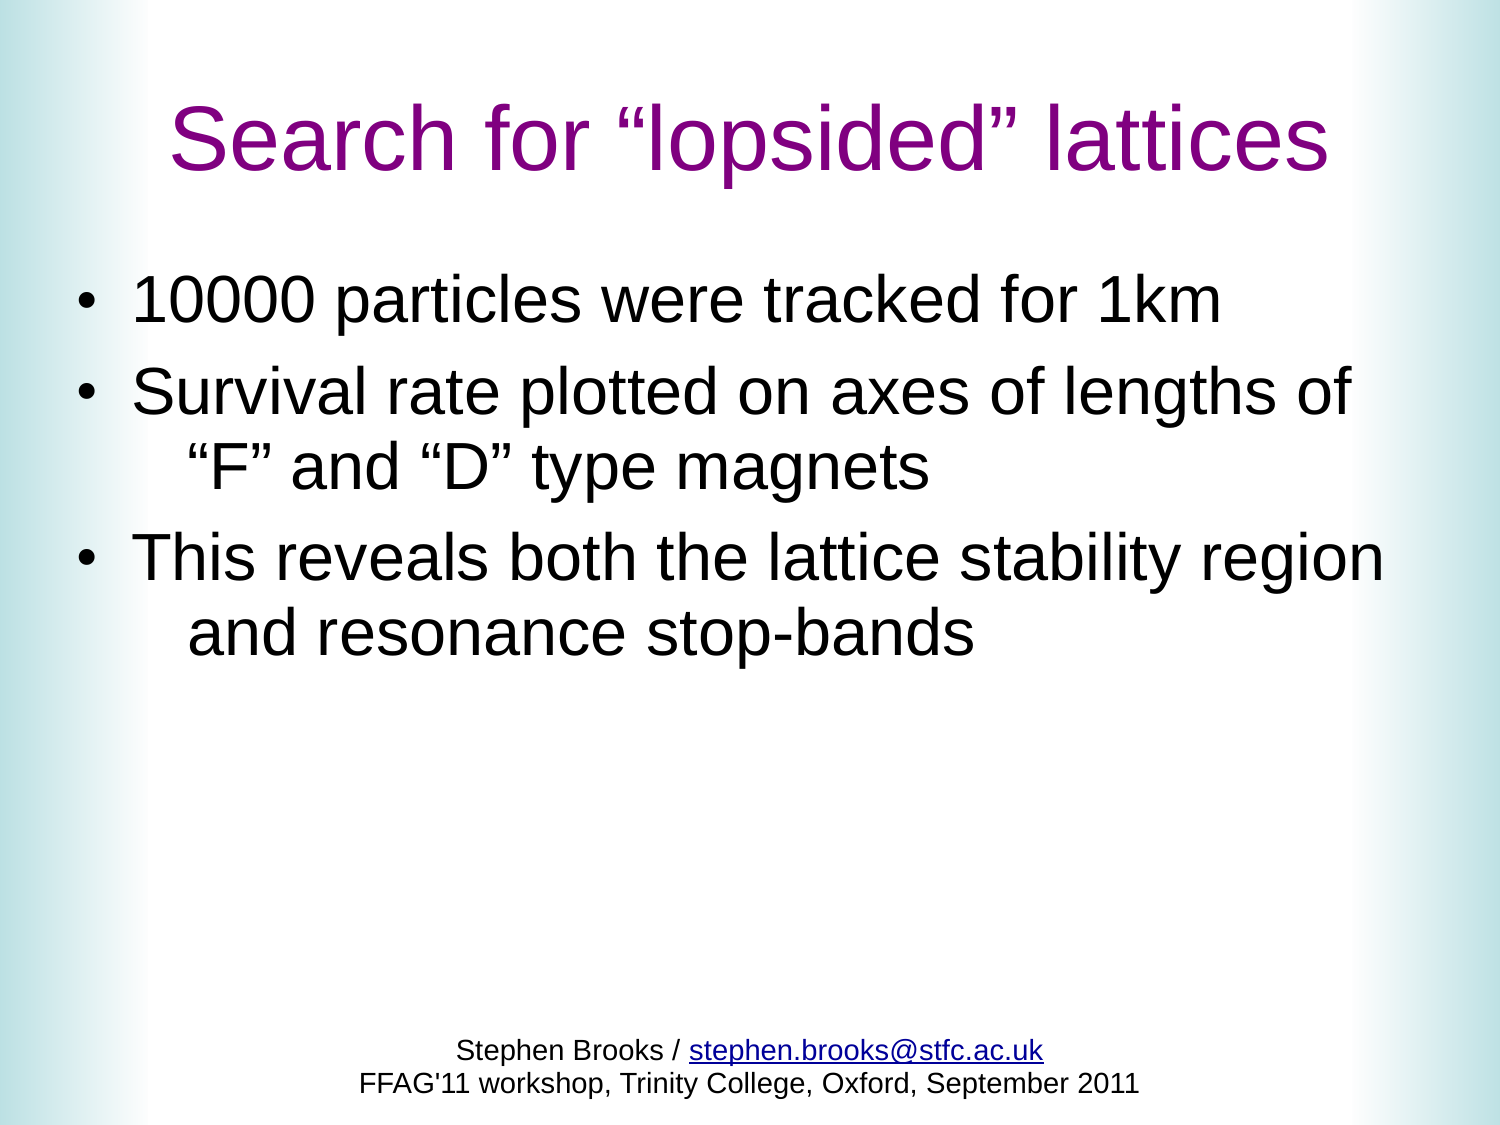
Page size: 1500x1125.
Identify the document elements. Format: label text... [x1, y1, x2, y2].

title Search for “lopsided” lattices [75, 52, 1425, 225]
list 10000 particles were tracked for 1km Survival rate plotted on axes of lengths of “F” and “D” type magnets This reveals both the lattice stability region and resonance stop-bands [75, 262, 1425, 991]
